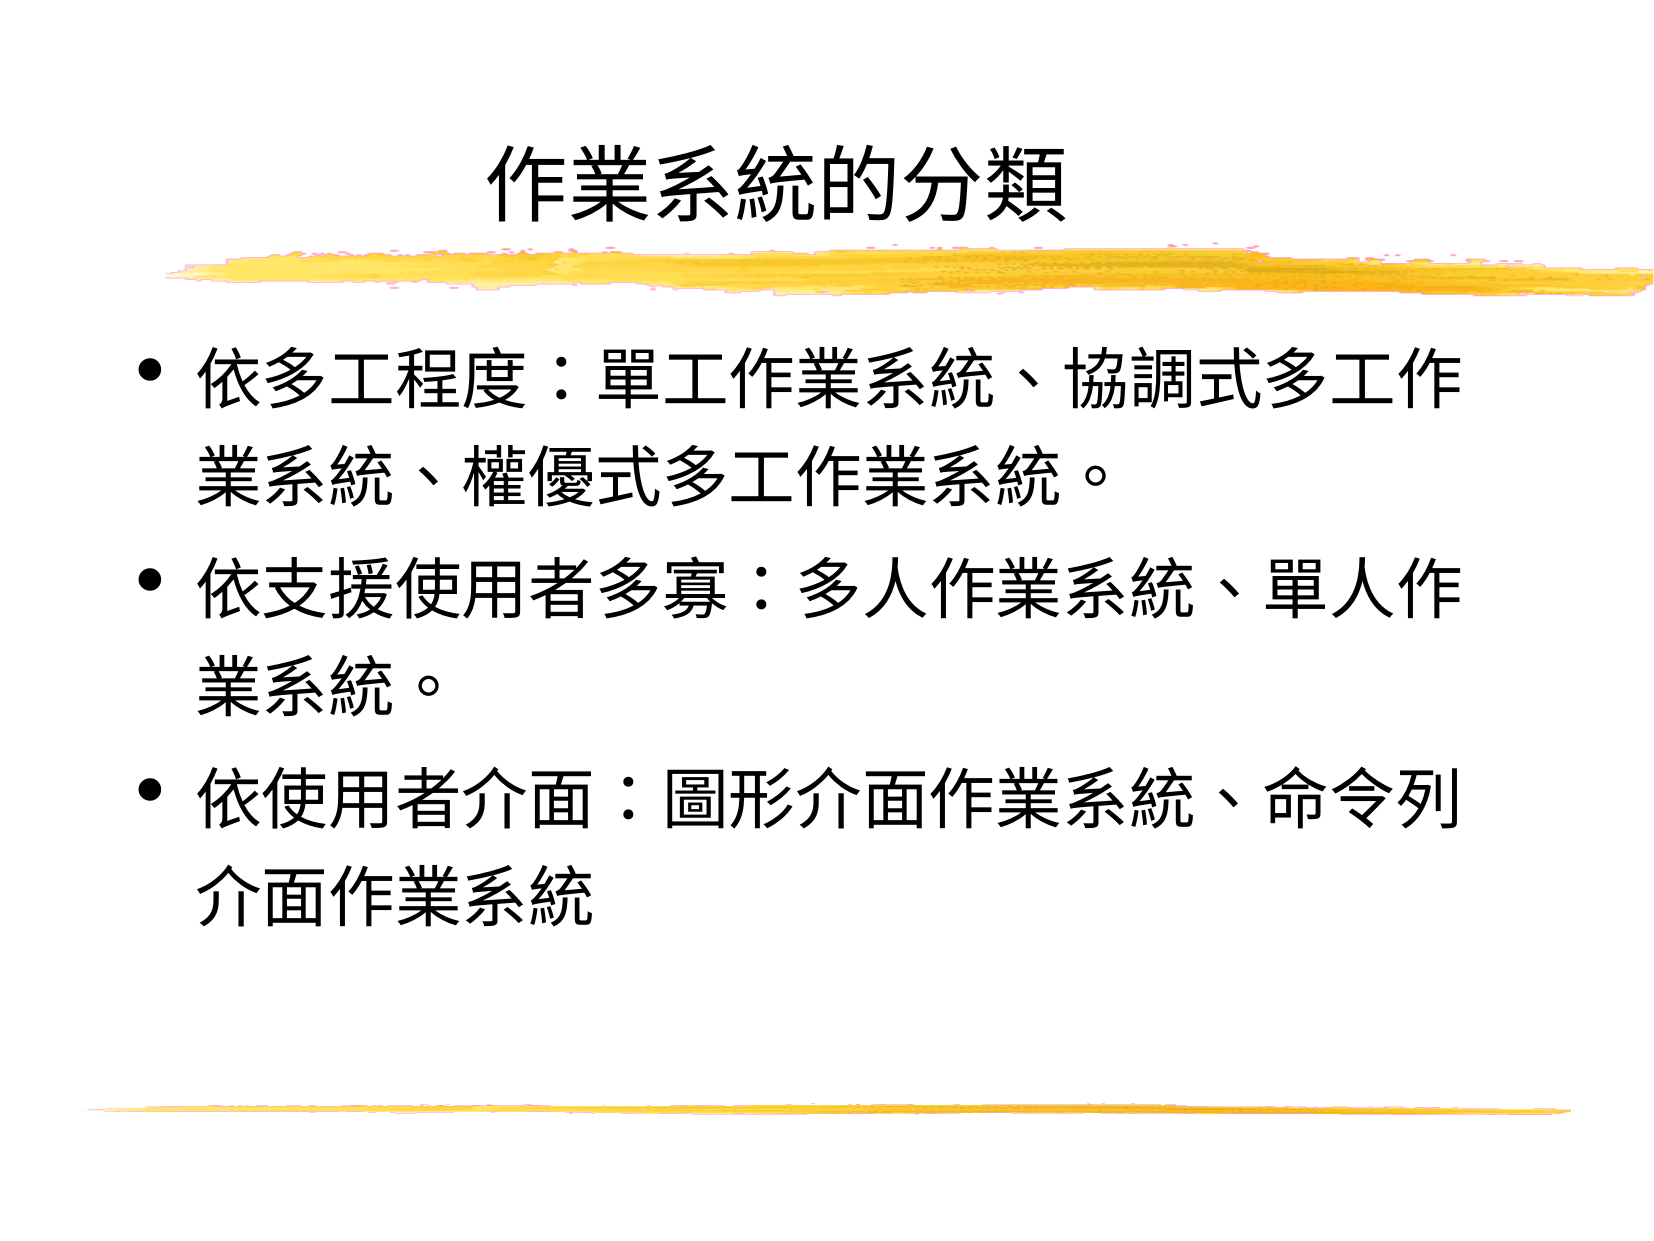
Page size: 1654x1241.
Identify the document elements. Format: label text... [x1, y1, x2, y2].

list 依多工程度：單工作業系統、協調式多工作業系統、權優式多工作業系統。 依支援使用者多寡：多人作業系統、單人作業系統。 依使用者介面：圖形介面作業系統、命令列介面作業系統 [124, 316, 1530, 1061]
title 作業系統的分類 [73, 41, 1479, 249]
picture [165, 237, 1654, 308]
picture [82, 1102, 1571, 1117]
